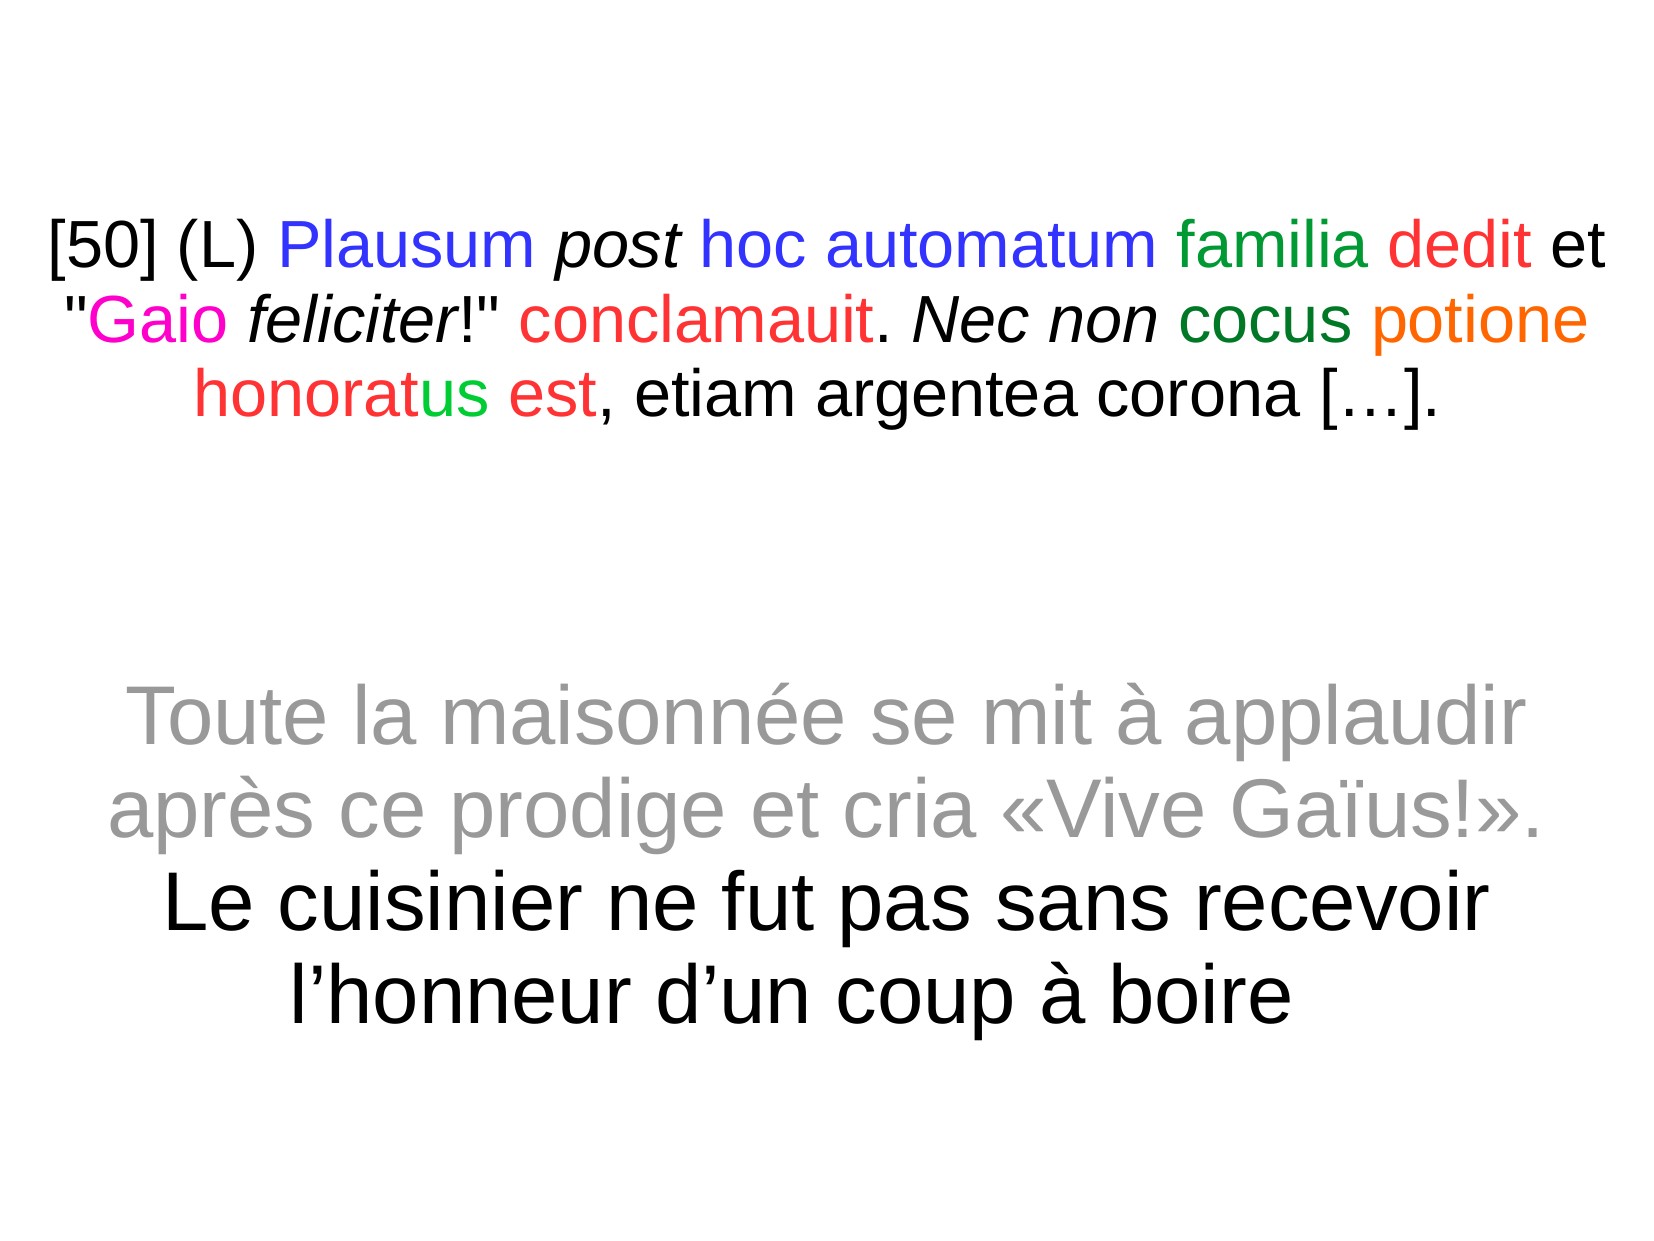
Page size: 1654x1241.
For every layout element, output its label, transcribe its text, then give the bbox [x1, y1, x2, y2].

subtitle Toute la maisonnée se mit à applaudir après ce prodige et cria «Vive Gaïus!». Le cuisinier ne fut pas sans recevoir l’honneur d’un coup à boire [82, 602, 1571, 1109]
title [50] (L) Plausum post hoc automatum familia dedit et "Gaio feliciter!" conclamauit. Nec non cocus potione honoratus est, etiam argentea corona […]. [47, 35, 1607, 603]
